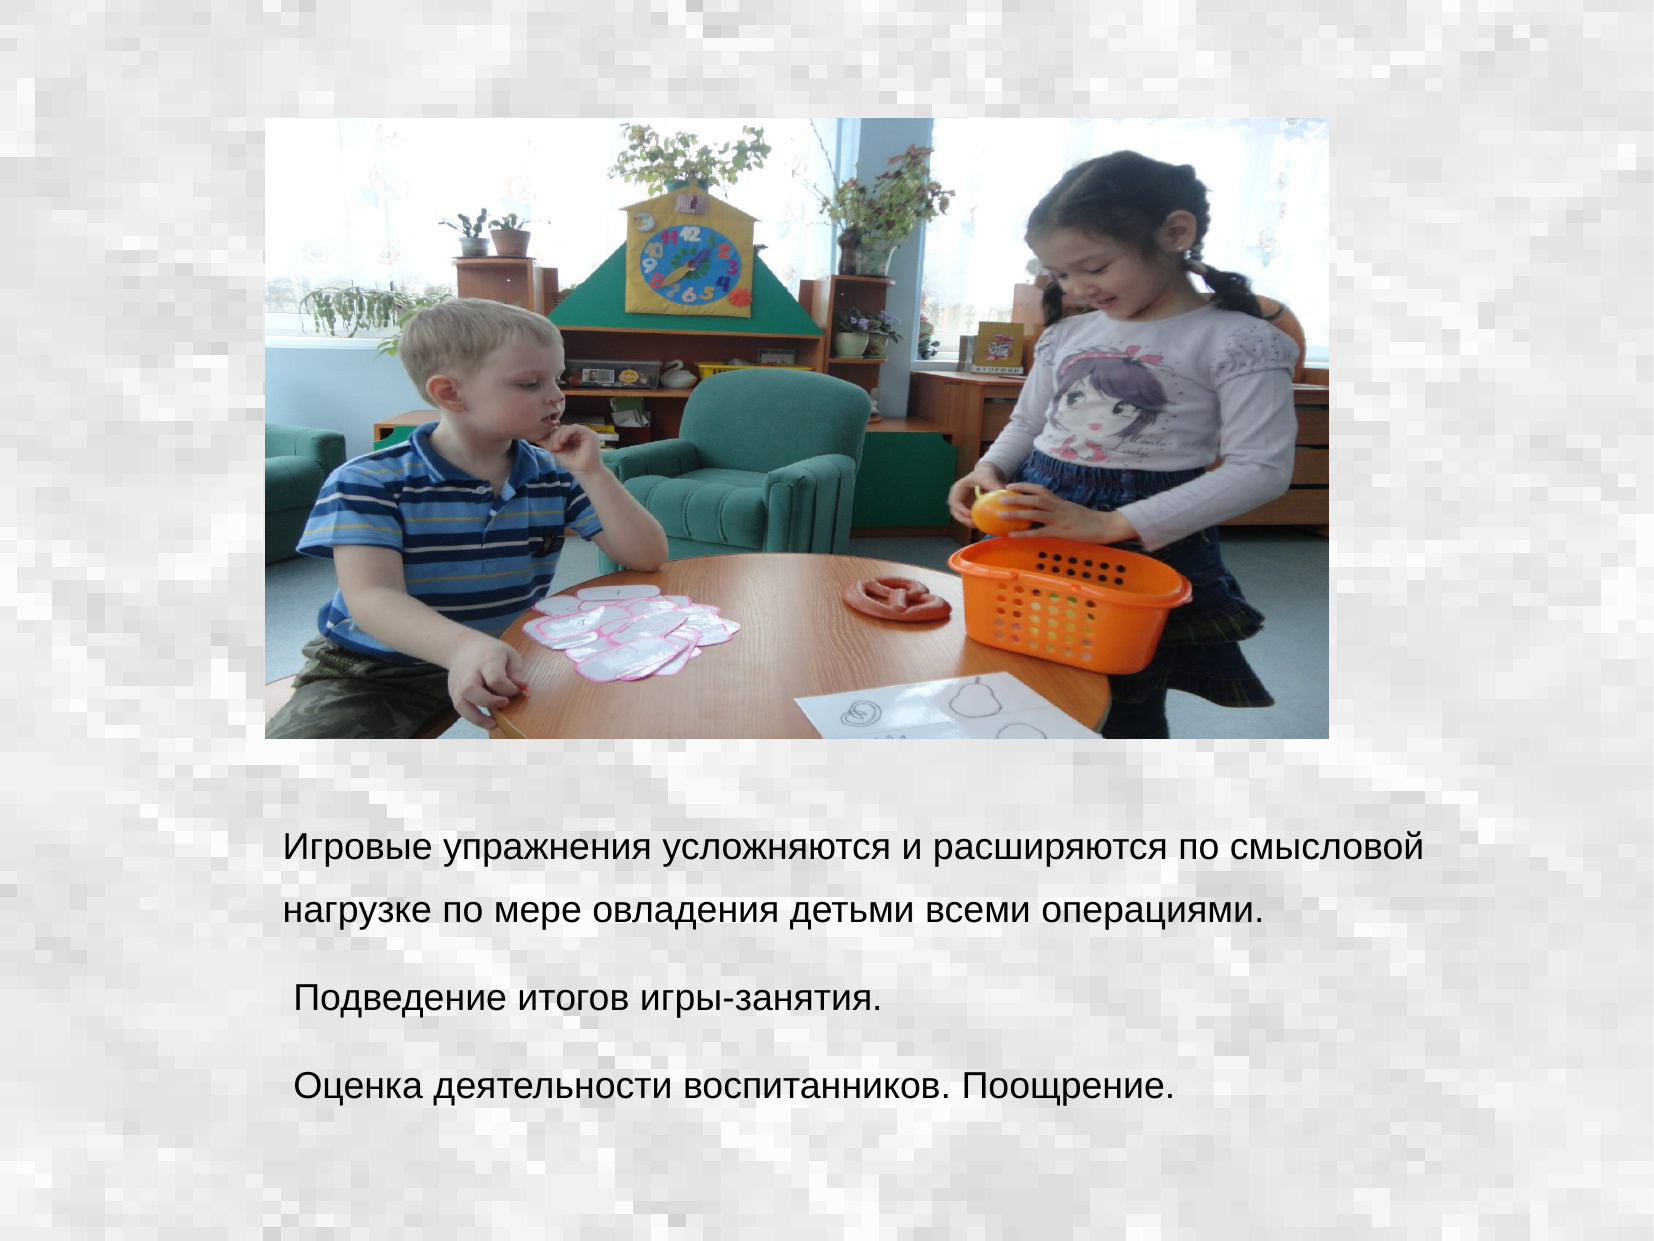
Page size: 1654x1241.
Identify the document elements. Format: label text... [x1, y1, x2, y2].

picture [0, 0, 1654, 1241]
text_box Игровые упражнения усложняются и расширяются по смысловой нагрузке по мере овладения детьми всеми операциями. Подведение итогов игры-занятия. Оценка деятельности воспитанников. Поощрение. [267, 797, 1477, 1181]
